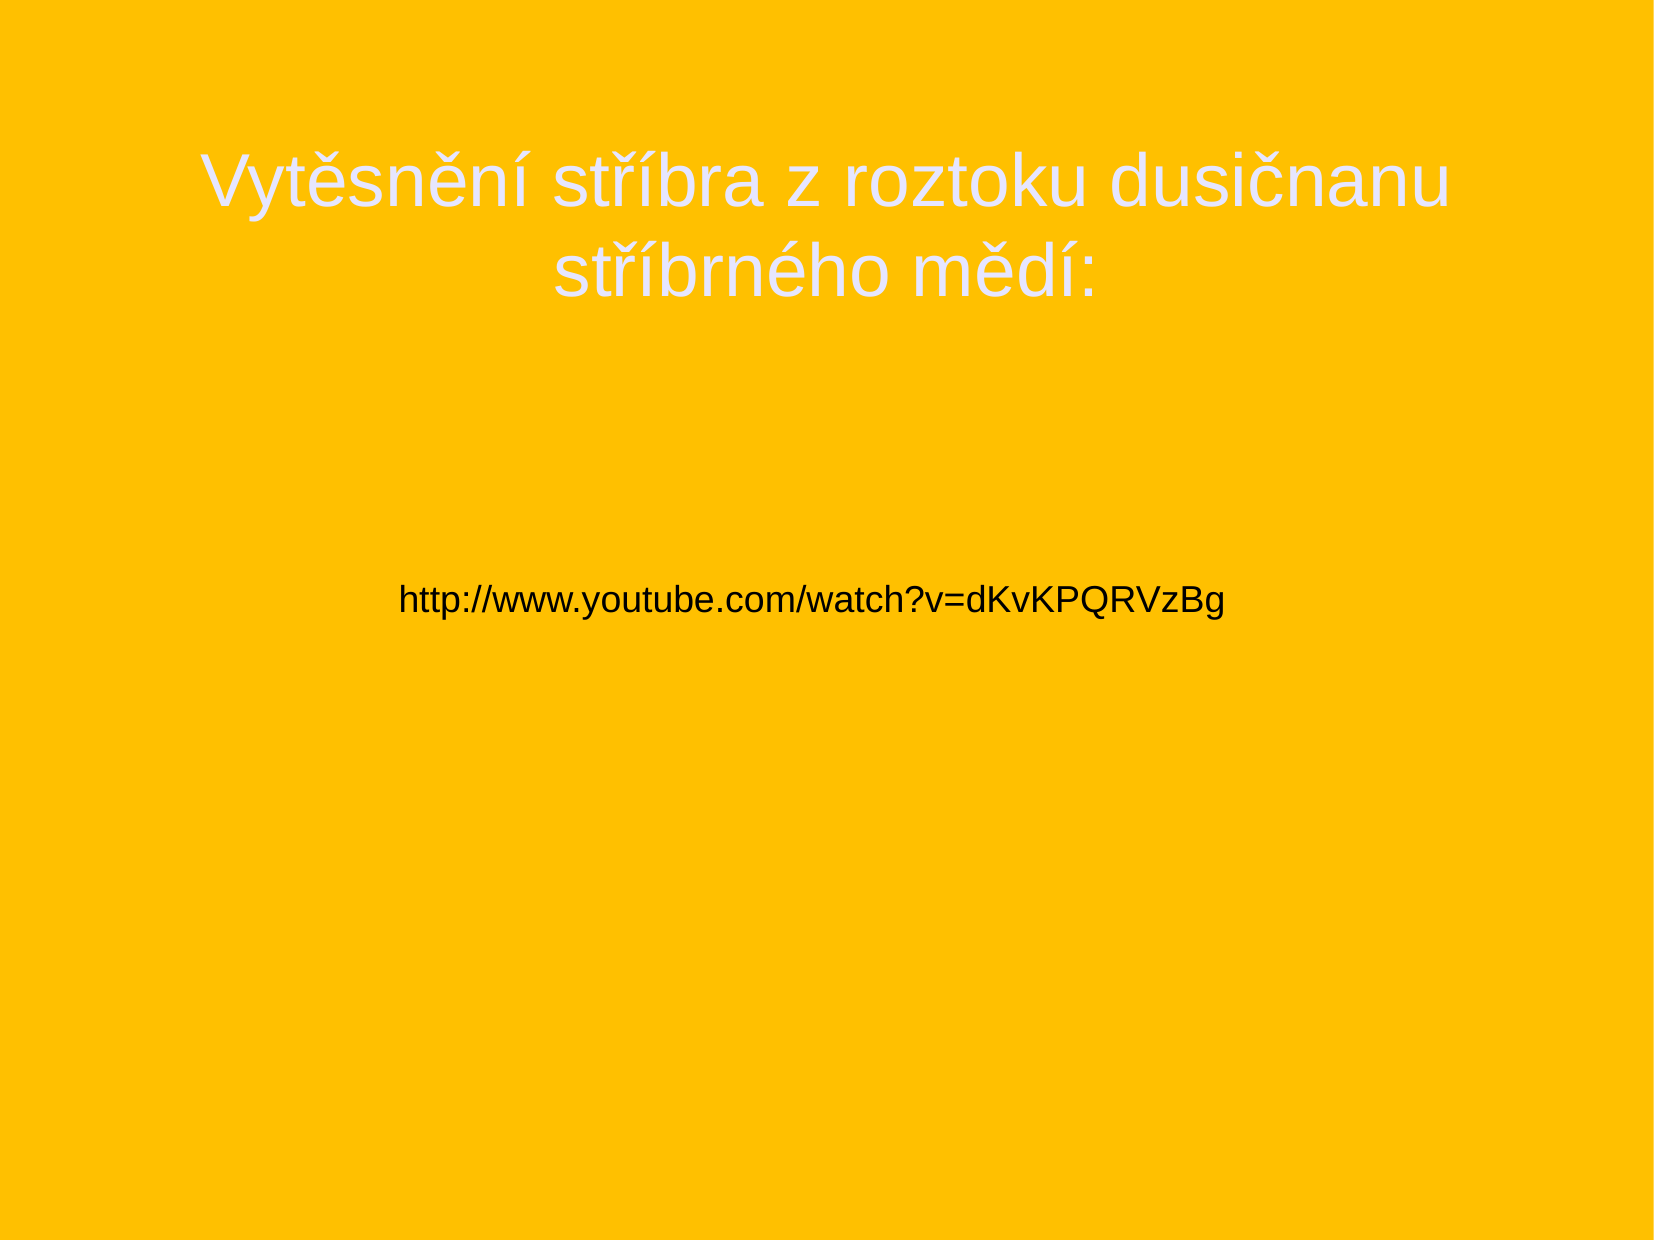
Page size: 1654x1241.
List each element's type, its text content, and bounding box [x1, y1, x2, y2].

text_box http://www.youtube.com/watch?v=dKvKPQRVzBg [383, 570, 1270, 670]
title Vytěsnění stříbra z roztoku dusičnanu stříbrného mědí: [82, 118, 1571, 326]
